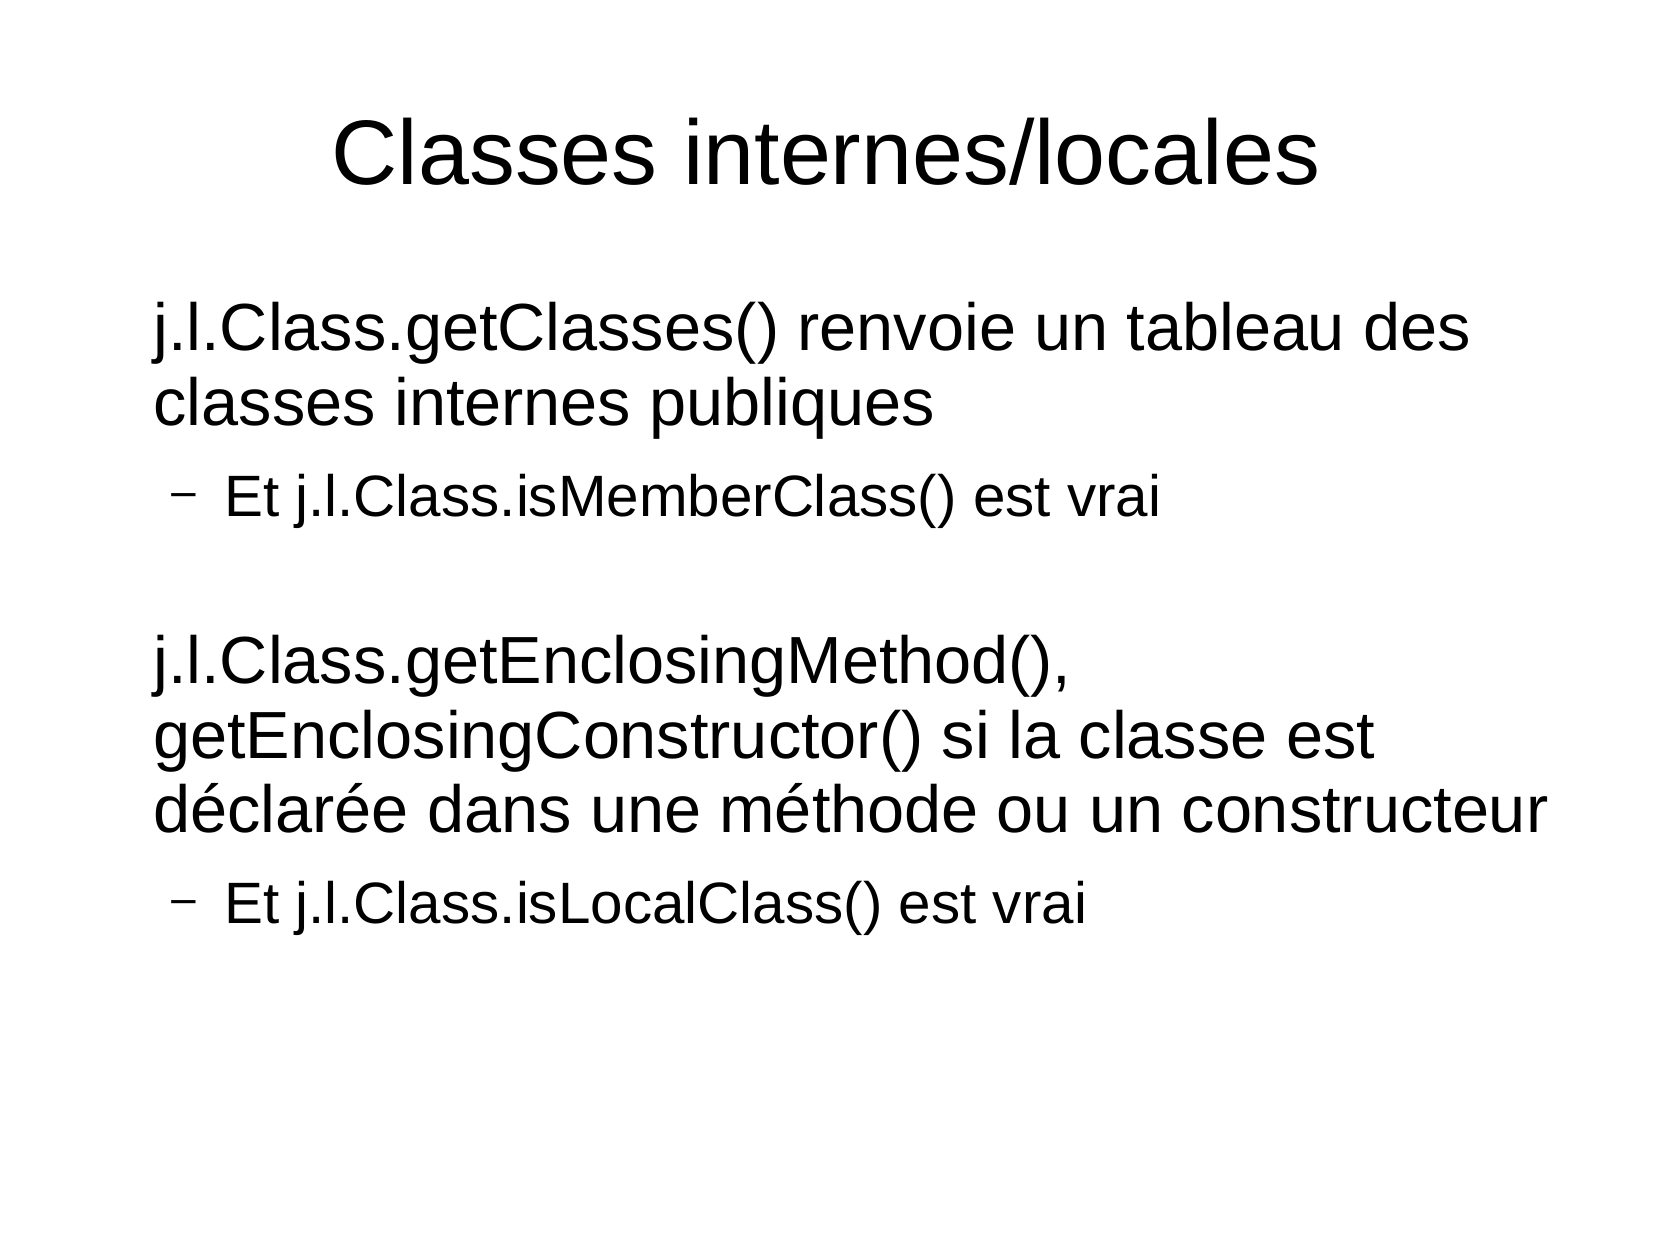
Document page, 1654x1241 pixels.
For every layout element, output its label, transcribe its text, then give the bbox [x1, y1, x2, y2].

list j.l.Class.getClasses() renvoie un tableau des classes internes publiques Et j.l.Class.isMemberClass() est vrai j.l.Class.getEnclosingMethod(), getEnclosingConstructor() si la classe est déclarée dans une méthode ou un constructeur Et j.l.Class.isLocalClass() est vrai [82, 290, 1571, 1010]
title Classes internes/locales [82, 49, 1571, 257]
